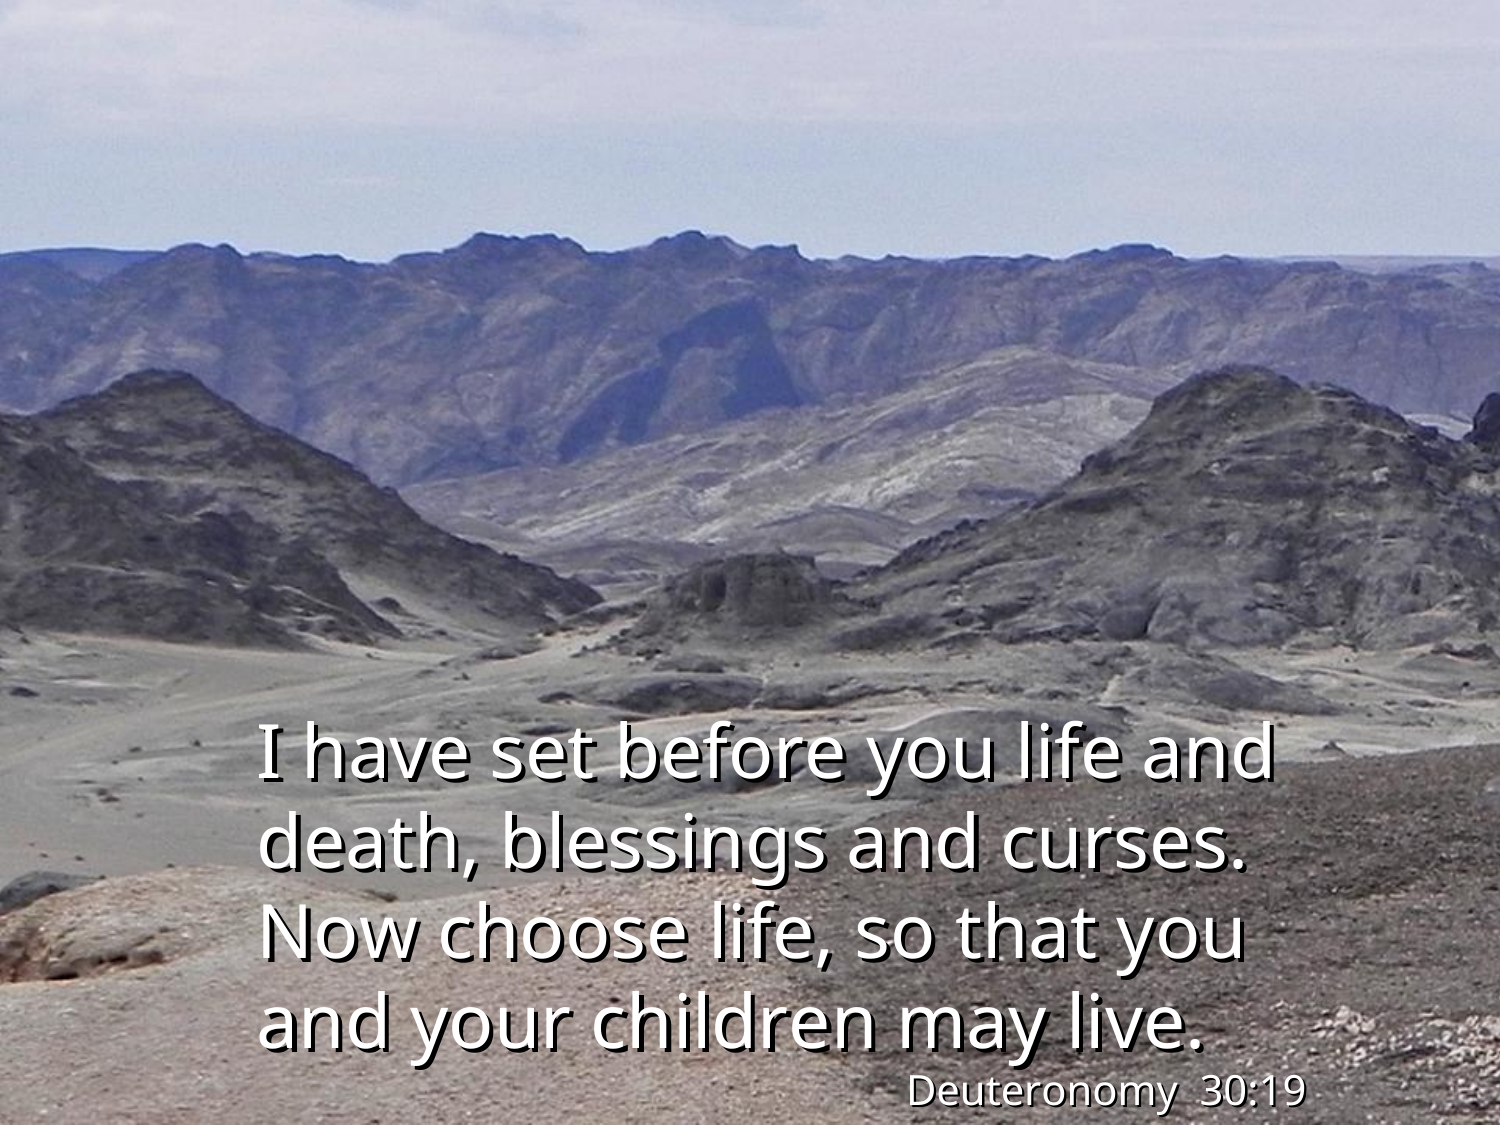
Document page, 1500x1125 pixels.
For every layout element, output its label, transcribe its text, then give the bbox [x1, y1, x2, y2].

picture [0, 0, 1500, 1125]
text_box I have set before you life and death, blessings and curses. Now choose life, so that you and your children may live. Deuteronomy 30:19 [242, 695, 1329, 1122]
